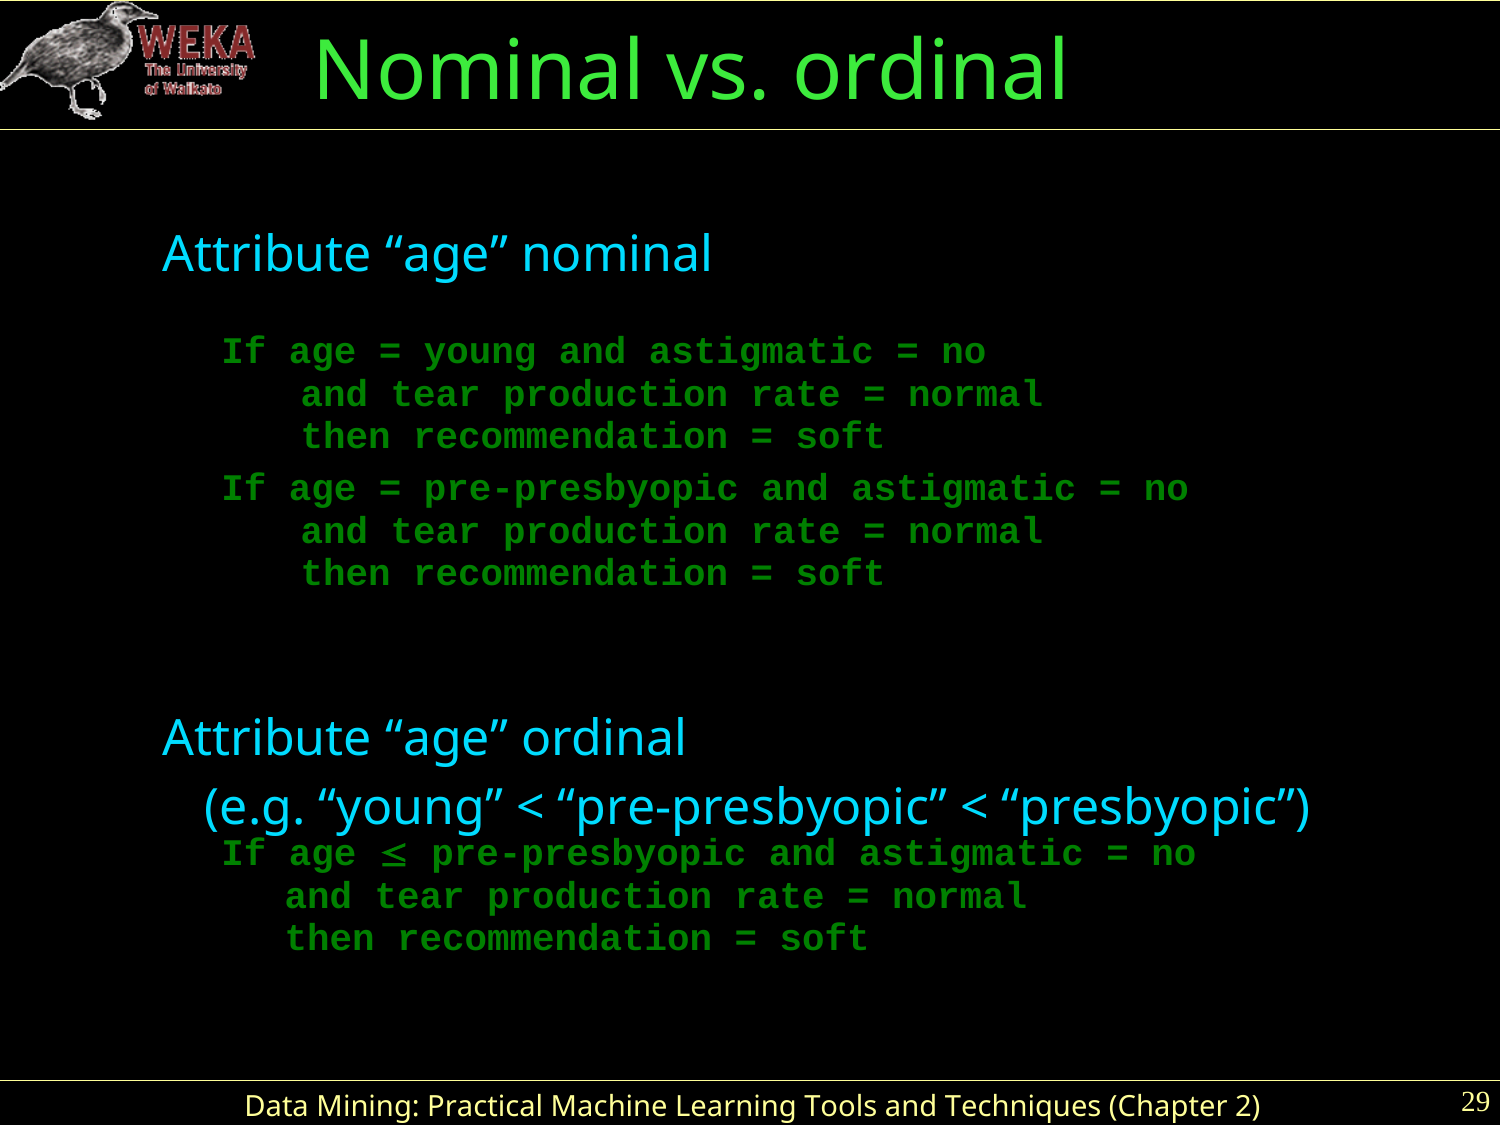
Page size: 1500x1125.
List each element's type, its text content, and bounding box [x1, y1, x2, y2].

picture [0, 1, 266, 129]
title Nominal vs. ordinal [297, 0, 1500, 148]
text_box If age = young and astigmatic = no and tear production rate = normal then recommendation = soft If age = pre-presbyopic and astigmatic = no and tear production rate = normal then recommendation = soft [206, 324, 1245, 620]
text_box Attribute “age” nominal Attribute “age” ordinal (e.g. “young” < “pre-presbyopic” < “presbyopic”) [147, 210, 1386, 886]
text_box If age  pre-presbyopic and astigmatic = no and tear production rate = normal then recommendation = soft [206, 826, 1245, 977]
